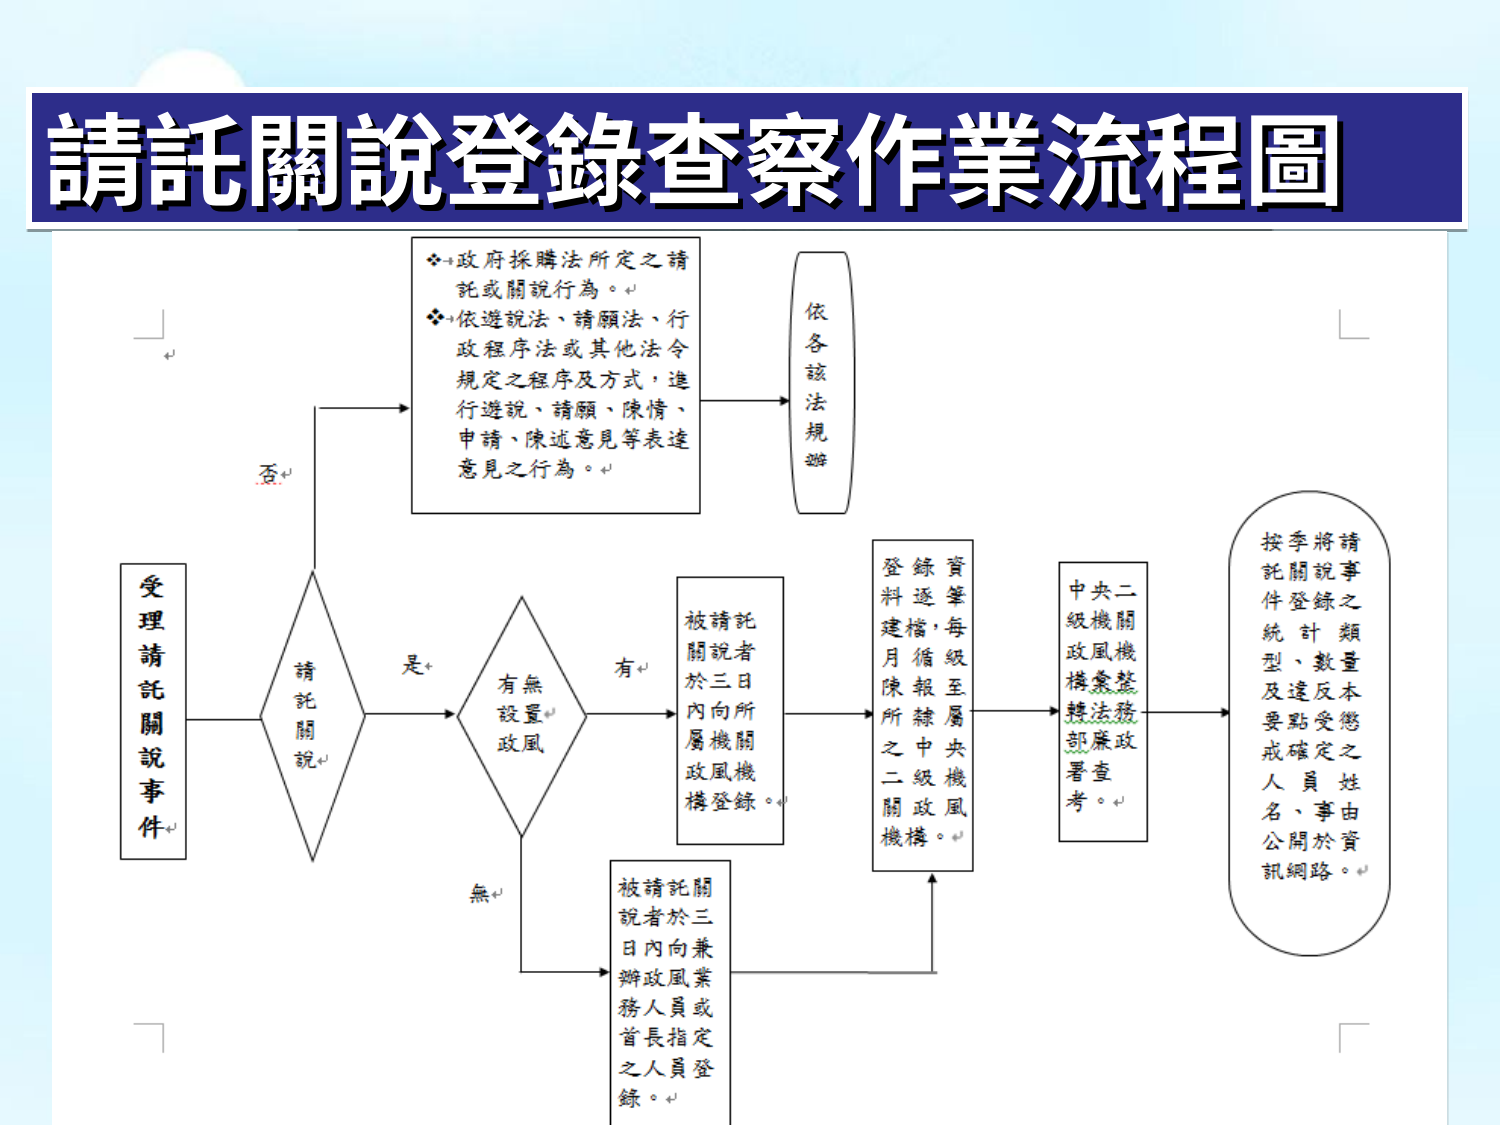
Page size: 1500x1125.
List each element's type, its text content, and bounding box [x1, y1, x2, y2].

text_box 請託關說登錄查察作業流程圖 [29, 90, 1466, 226]
picture [0, 0, 1500, 1125]
